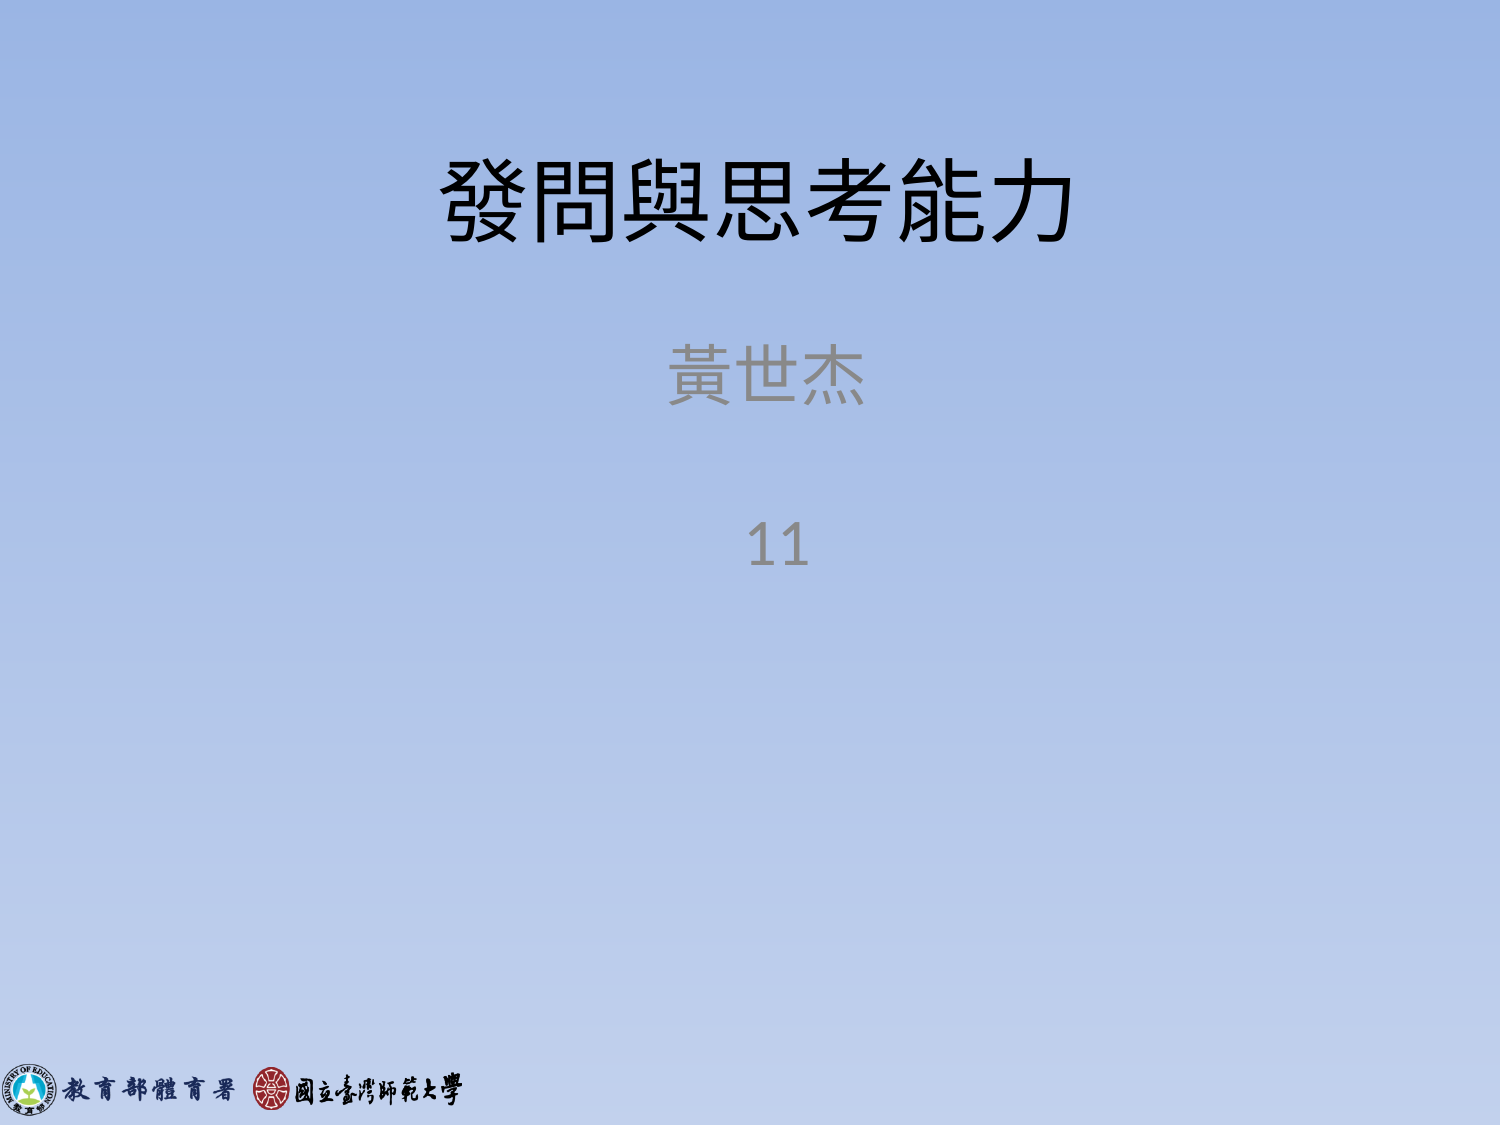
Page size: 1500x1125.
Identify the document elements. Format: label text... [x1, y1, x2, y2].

title 發問與思考能力 [121, 78, 1397, 320]
picture [253, 1067, 462, 1110]
text_box 11 [251, 491, 1302, 598]
subtitle 黃世杰 [242, 326, 1293, 433]
picture [0, 1051, 243, 1125]
